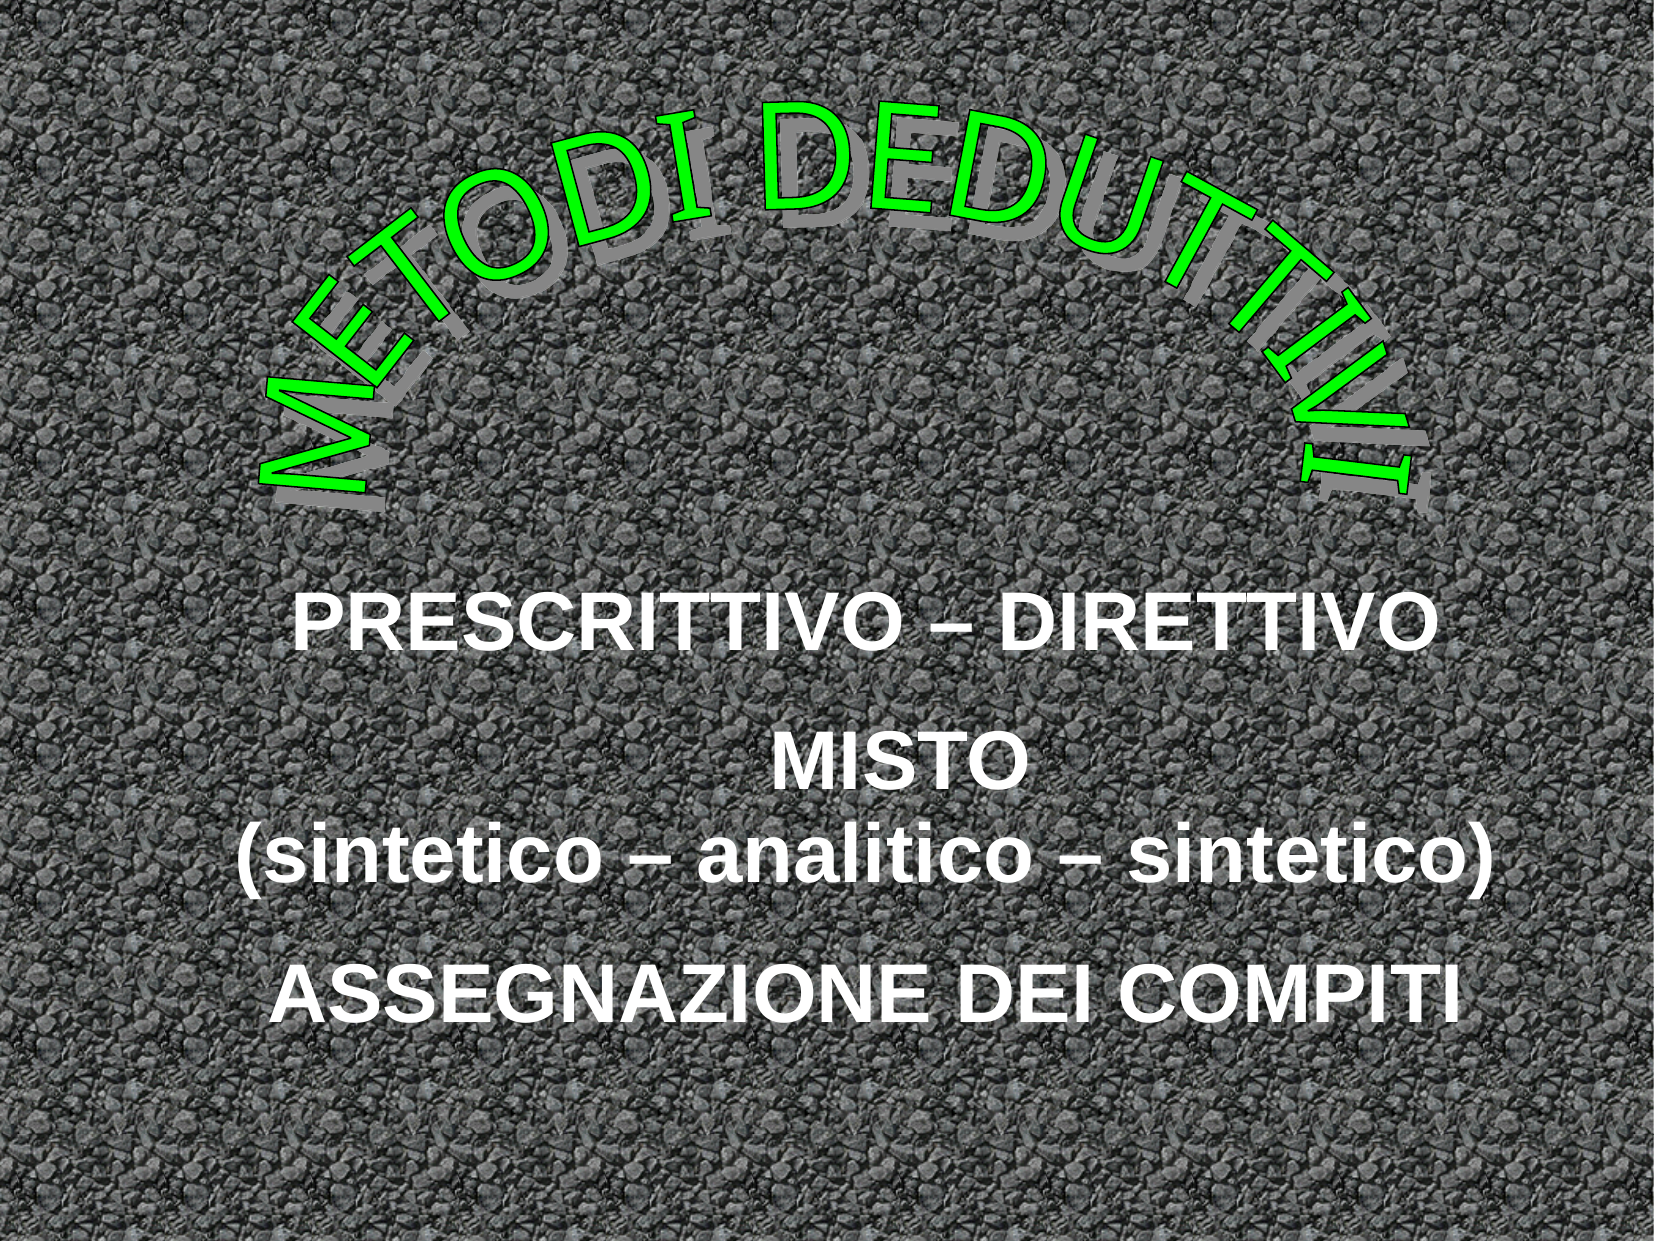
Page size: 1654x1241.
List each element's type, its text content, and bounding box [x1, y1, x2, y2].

text_box METODI DEDUTTIVI [949, 109, 1046, 223]
text_box METODI DEDUTTIVI [1300, 442, 1412, 495]
text_box METODI DEDUTTIVI [1228, 220, 1335, 333]
text_box METODI DEDUTTIVI [762, 101, 850, 210]
text_box METODI DEDUTTIVI [551, 131, 651, 247]
text_box METODI DEDUTTIVI [258, 274, 414, 493]
picture [0, 0, 1654, 1241]
text_box PRESCRITTIVO – DIRETTIVO MISTO (sintetico – analitico – sintetico) ASSEGNAZIONE DEI COMPITI [204, 567, 1528, 1241]
text_box METODI DEDUTTIVI [1291, 340, 1410, 428]
text_box METODI DEDUTTIVI [1262, 287, 1372, 383]
text_box METODI DEDUTTIVI [1165, 171, 1258, 289]
text_box METODI DEDUTTIVI [655, 109, 712, 223]
text_box METODI DEDUTTIVI [443, 168, 549, 281]
text_box METODI DEDUTTIVI [347, 207, 450, 322]
text_box METODI DEDUTTIVI [1059, 134, 1164, 254]
text_box METODI DEDUTTIVI [870, 101, 940, 213]
